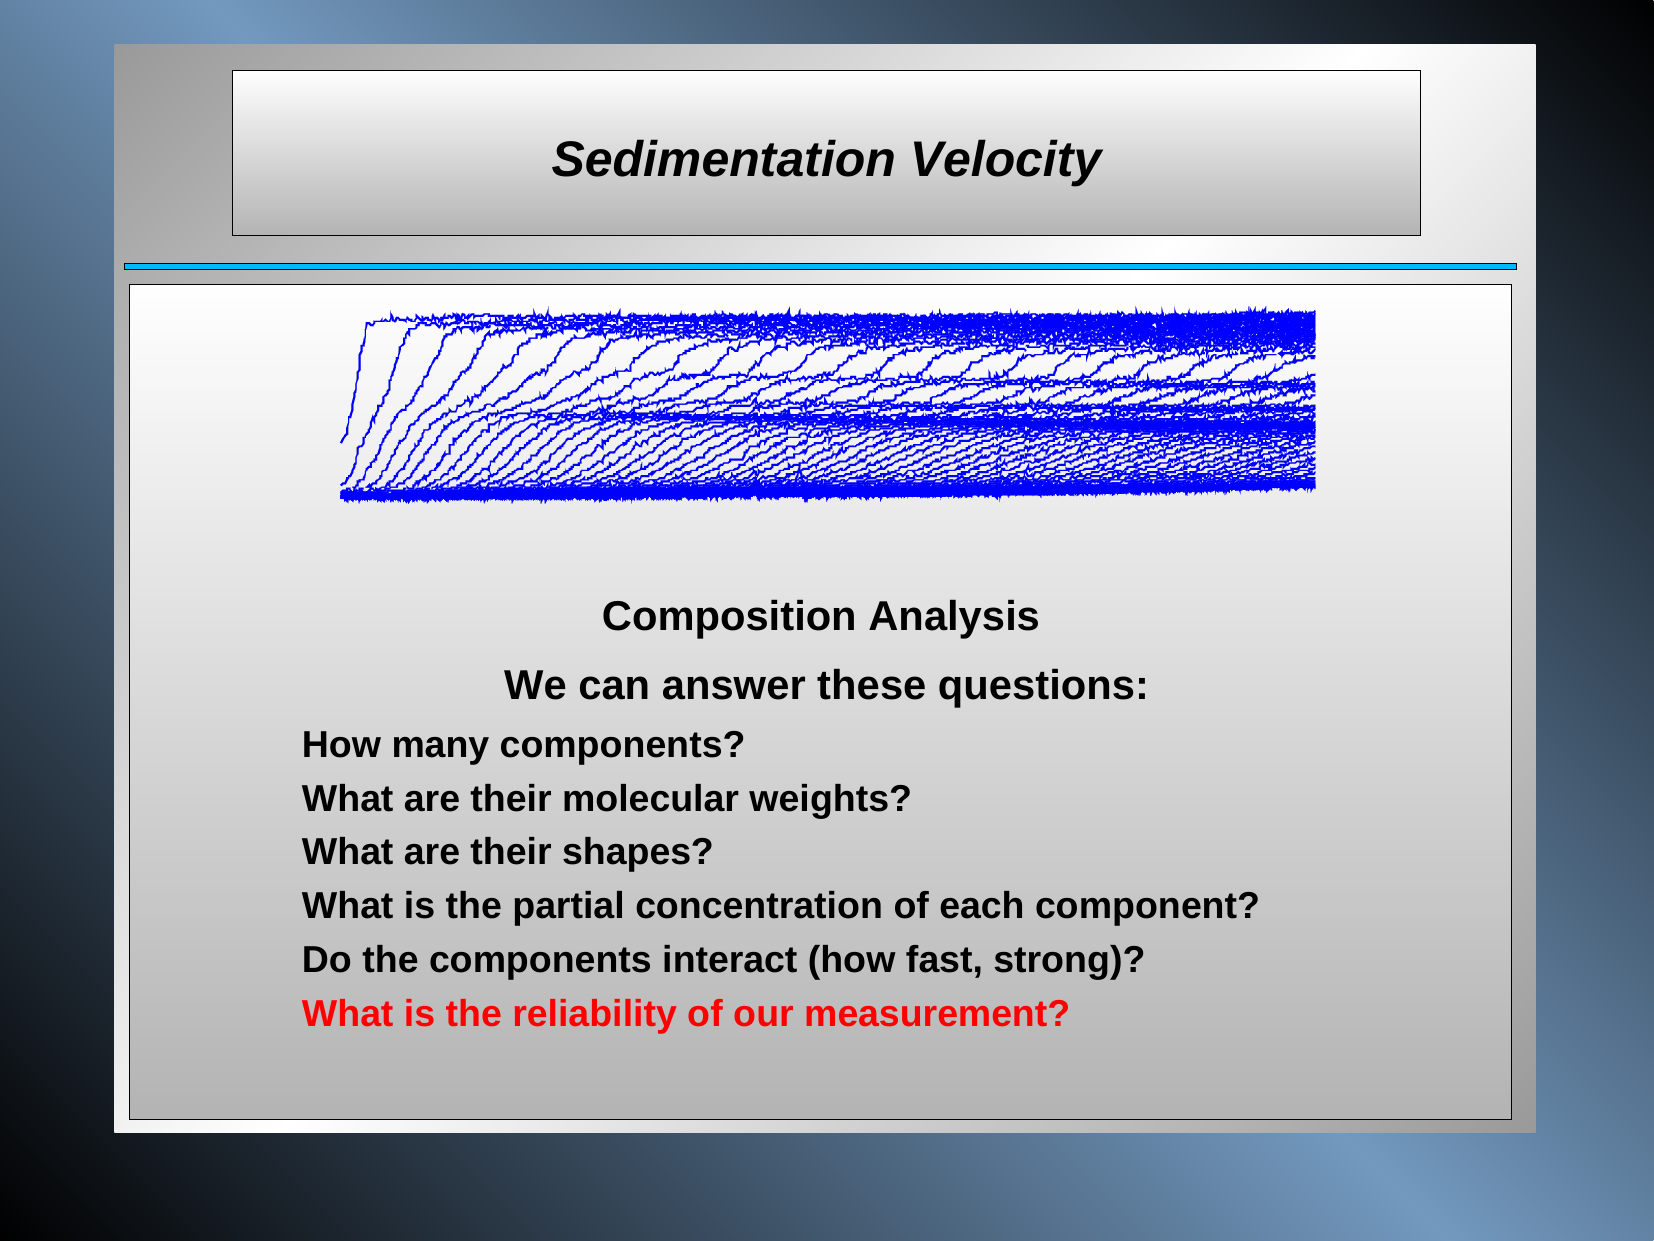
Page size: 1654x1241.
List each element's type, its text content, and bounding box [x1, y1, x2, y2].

text_box [232, 70, 1421, 236]
text_box [124, 263, 1517, 270]
text_box [129, 284, 1512, 1120]
picture [340, 305, 1316, 504]
text_box How many components? What are their molecular weights? What are their shapes? What is the partial concentration of each component? Do the components interact (how fast, strong)? What is the reliability of our measurement? [301, 723, 1352, 1050]
text_box Sedimentation Velocity [397, 131, 1256, 194]
text_box Composition Analysis We can answer these questions: [465, 569, 1188, 686]
